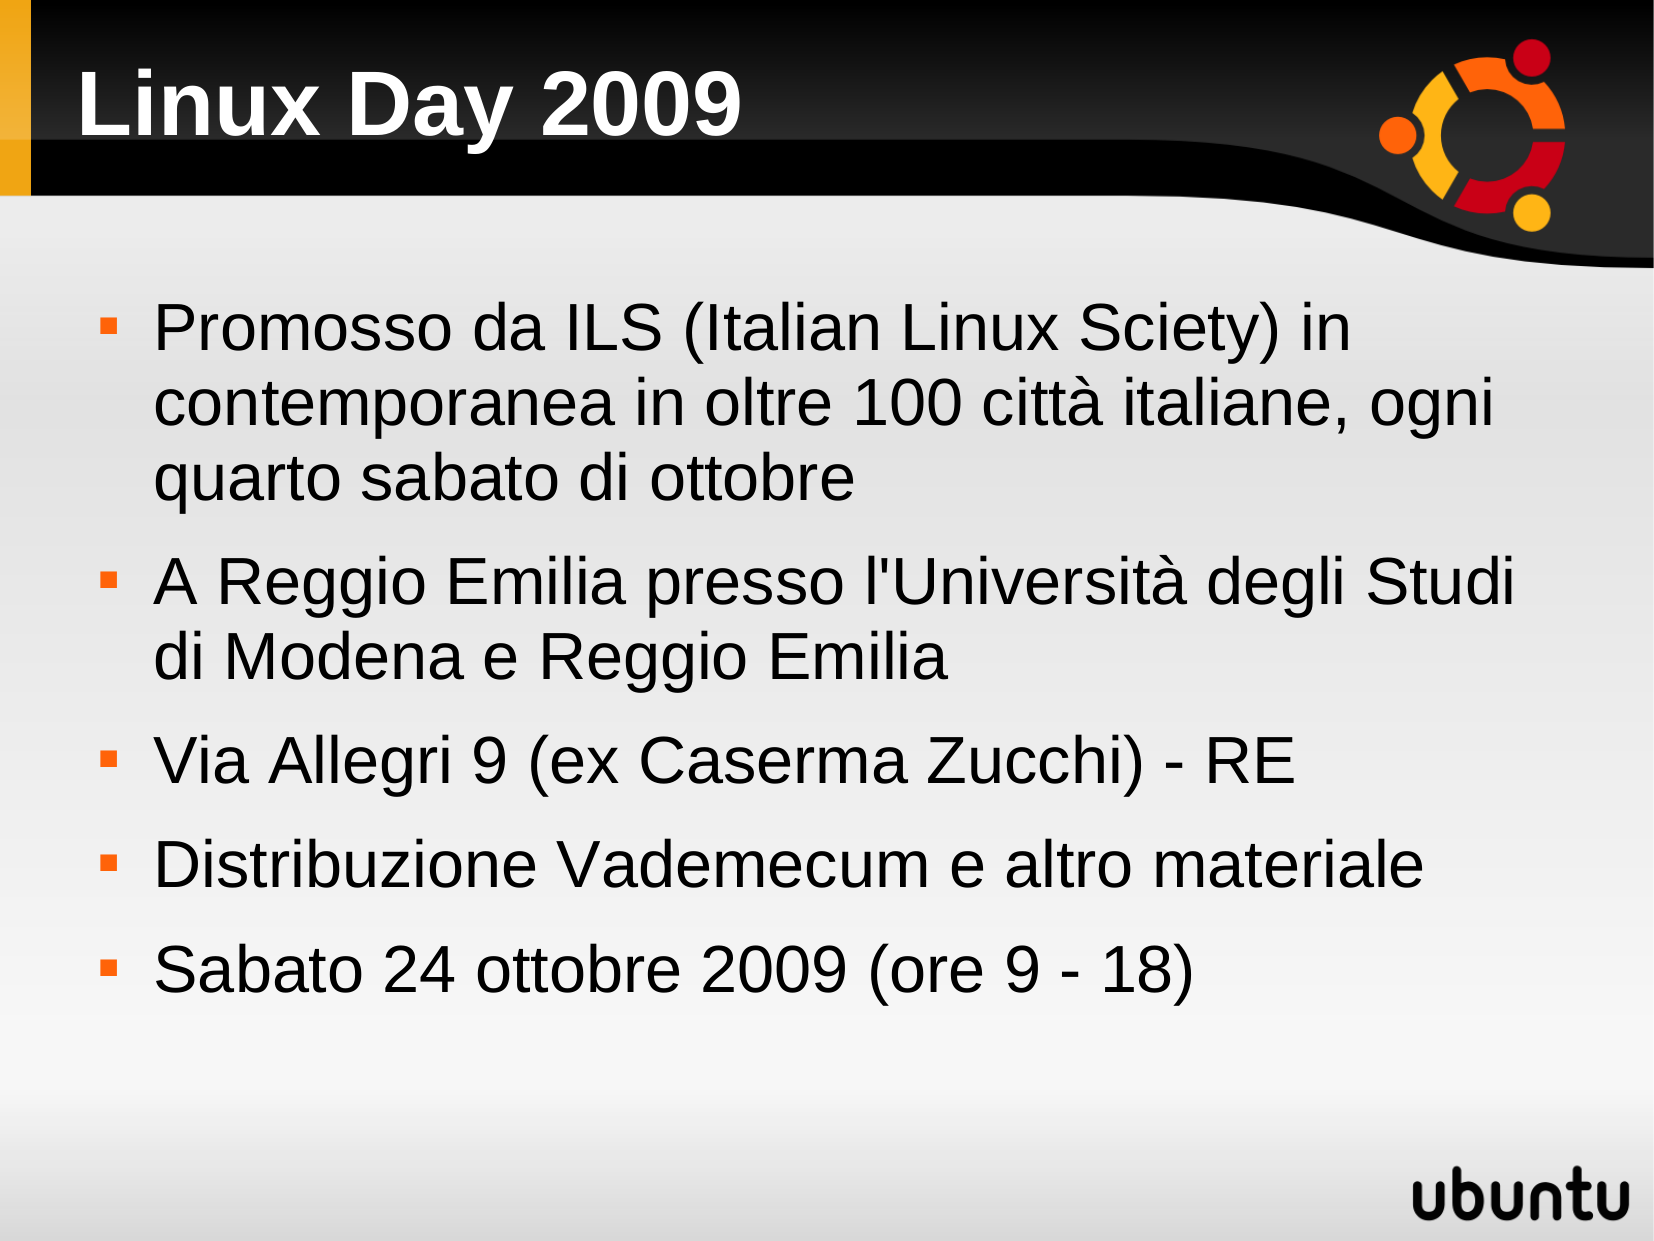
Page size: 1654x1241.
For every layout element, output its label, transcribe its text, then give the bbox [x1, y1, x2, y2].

picture [0, 0, 1654, 1241]
list Promosso da ILS (Italian Linux Sciety) in contemporanea in oltre 100 città italiane, ogni quarto sabato di ottobre A Reggio Emilia presso l'Università degli Studi di Modena e Reggio Emilia Via Allegri 9 (ex Caserma Zucchi) - RE Distribuzione Vademecum e altro materiale Sabato 24 ottobre 2009 (ore 9 - 18) [82, 290, 1571, 1094]
title Linux Day 2009 [76, 7, 1565, 200]
